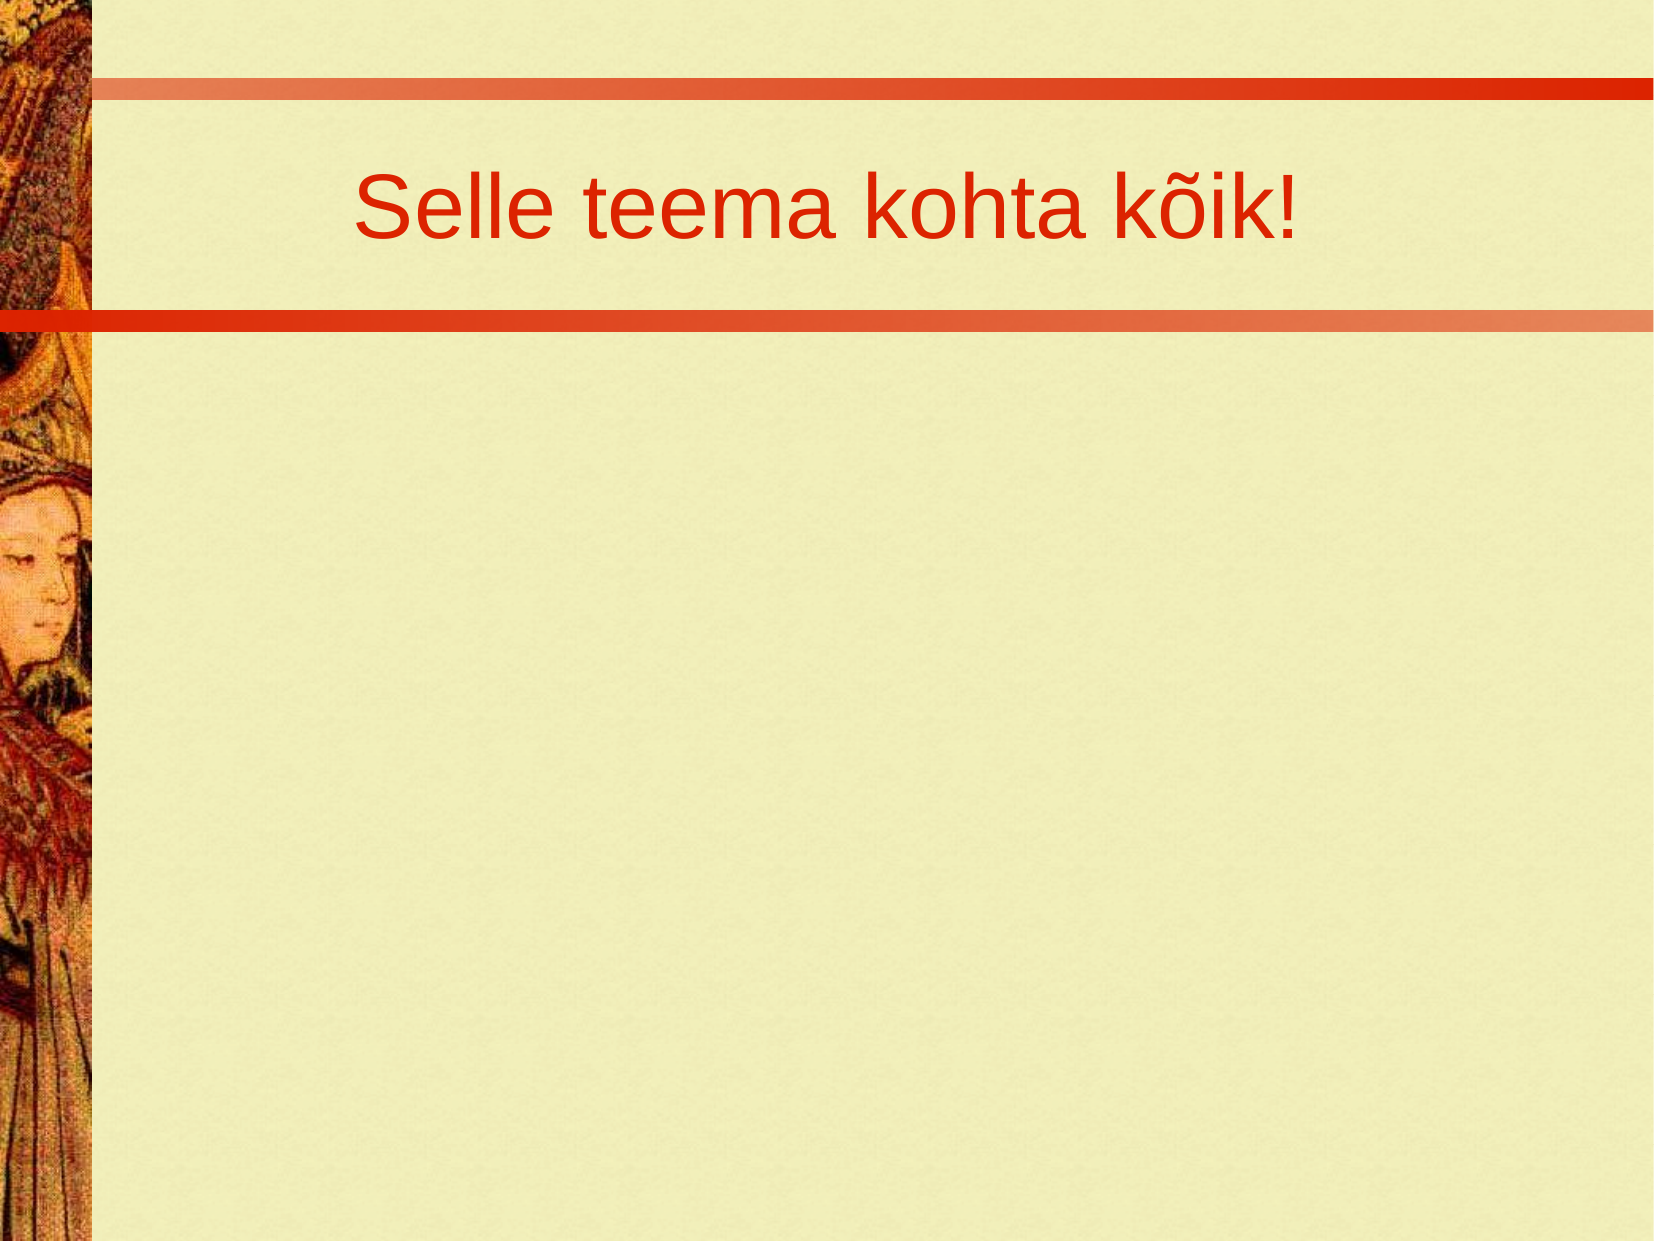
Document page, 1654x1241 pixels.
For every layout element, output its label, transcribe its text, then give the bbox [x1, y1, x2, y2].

title Selle teema kohta kõik! [121, 102, 1534, 311]
picture [0, 0, 1654, 310]
picture [0, 332, 1654, 1241]
